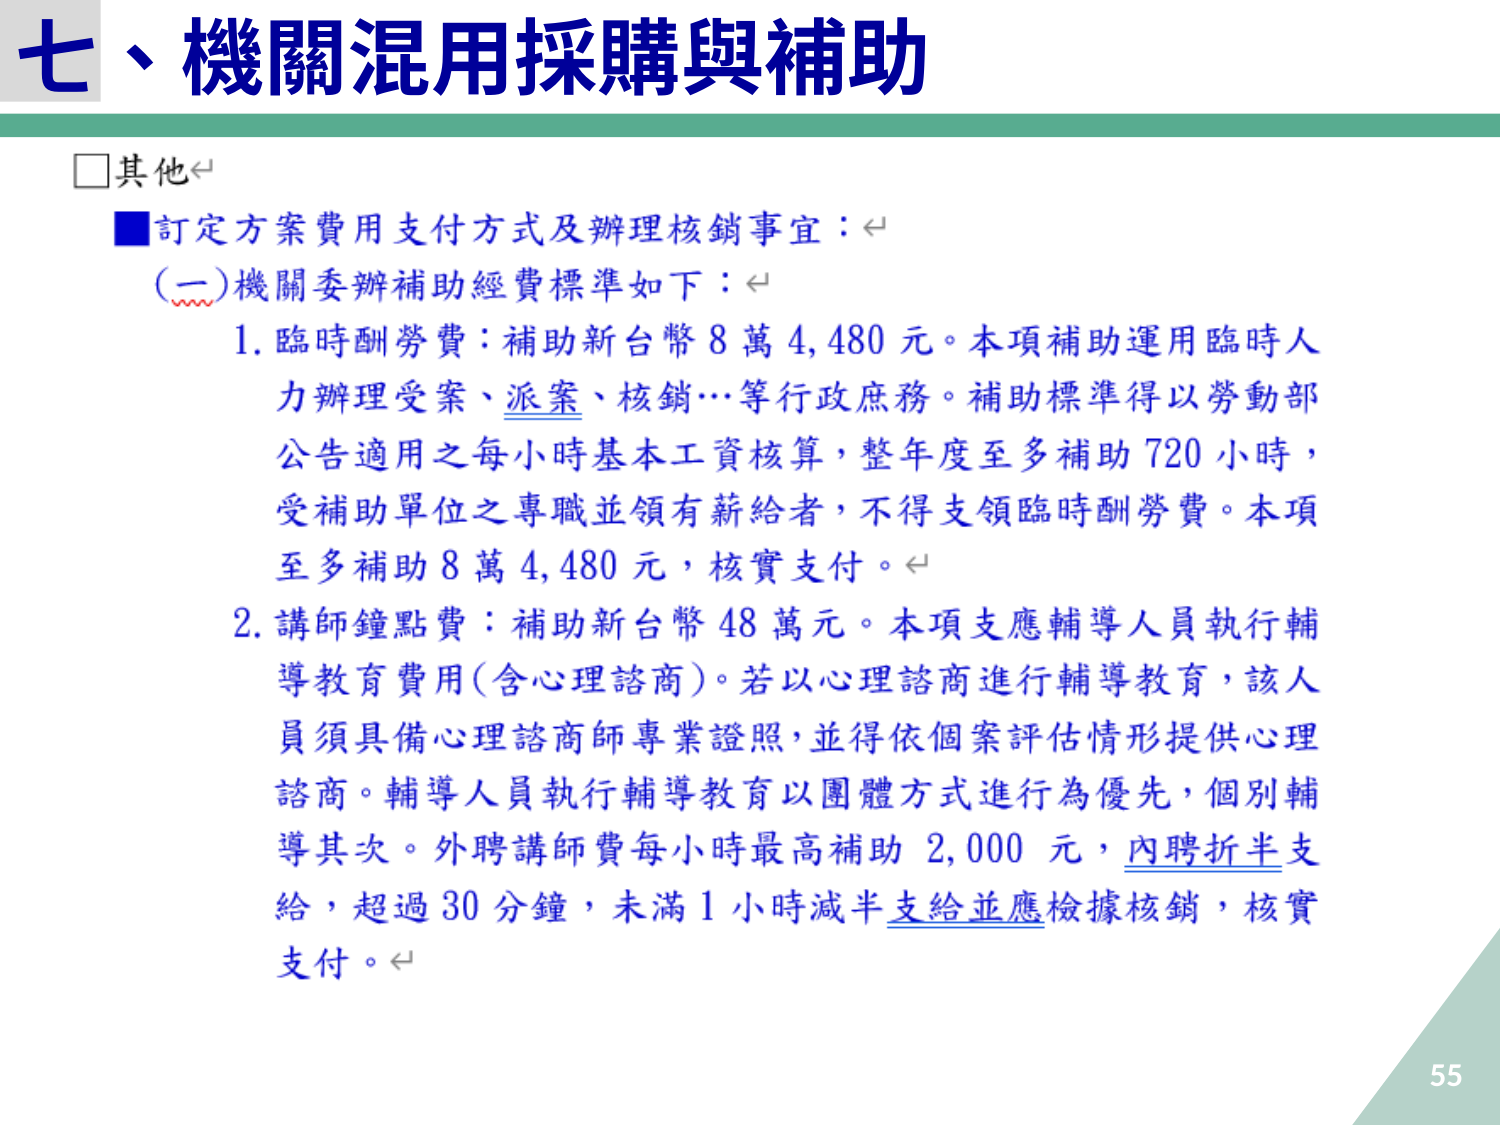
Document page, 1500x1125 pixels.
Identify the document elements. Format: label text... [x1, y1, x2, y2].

picture [62, 144, 1323, 988]
slide_number <編號> [1128, 1042, 1478, 1103]
text_box [1352, 927, 1500, 1125]
text_box [0, 113, 1500, 138]
text_box 七、機關混用採購與補助 [0, 0, 1465, 113]
